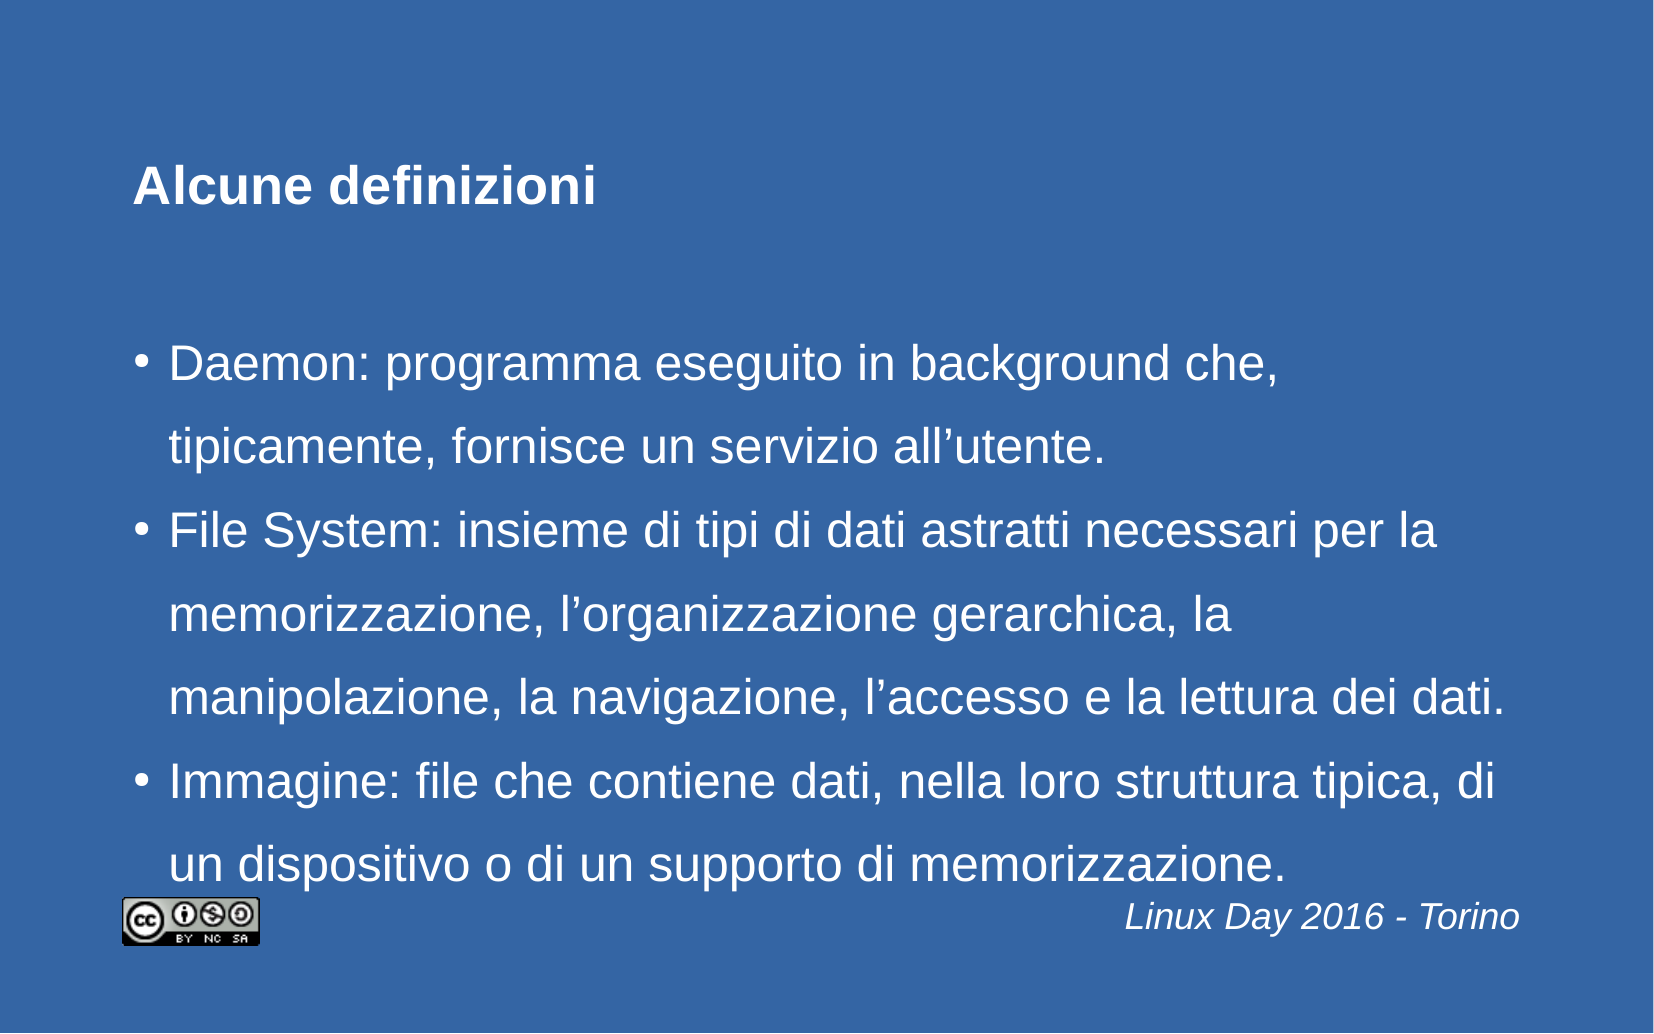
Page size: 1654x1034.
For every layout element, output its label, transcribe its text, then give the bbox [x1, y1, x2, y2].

text_box Alcune definizioni Daemon: programma eseguito in background che, tipicamente, fornisce un servizio all’utente. File System: insieme di tipi di dati astratti necessari per la memorizzazione, l’organizzazione gerarchica, la manipolazione, la navigazione, l’accesso e la lettura dei dati. Immagine: file che contiene dati, nella loro struttura tipica, di un dispositivo o di un supporto di memorizzazione. [118, 118, 1536, 902]
picture [122, 897, 260, 946]
text_box Linux Day 2016 - Torino [1109, 887, 1536, 1034]
